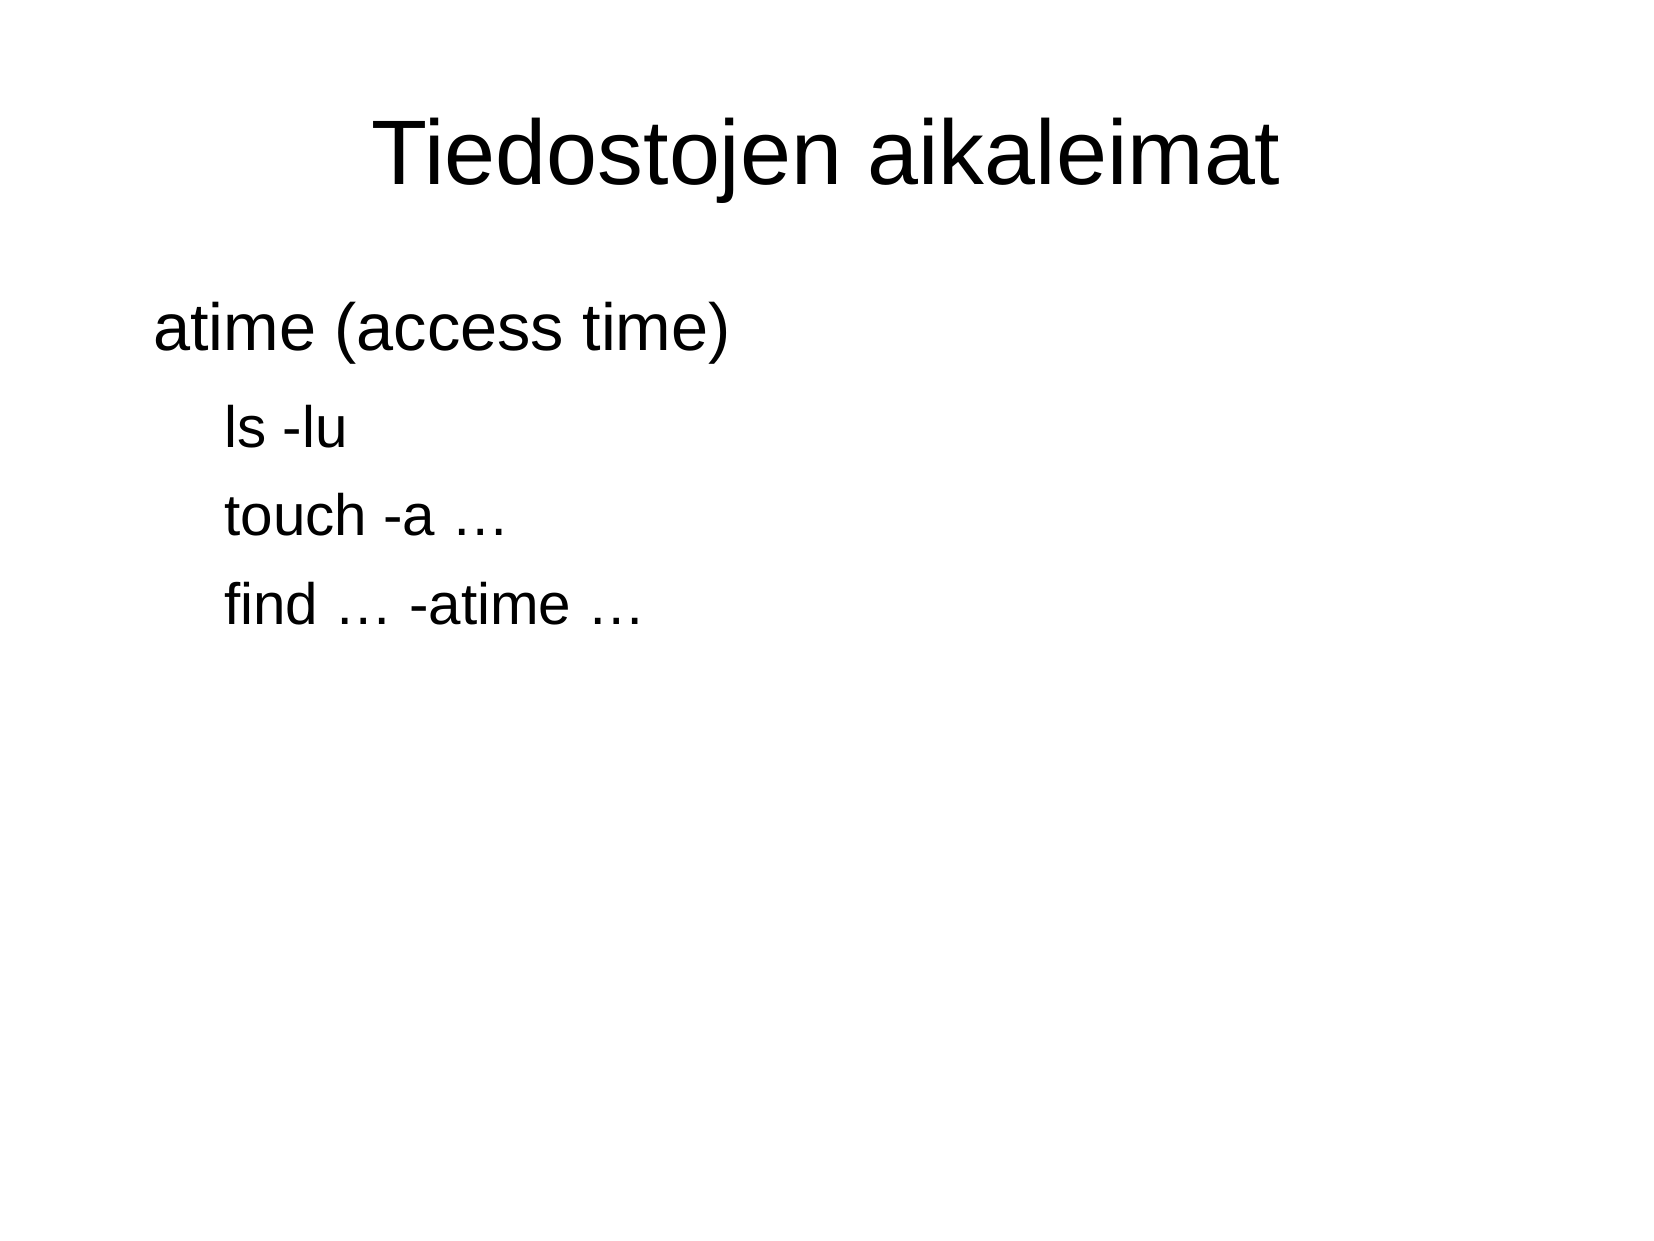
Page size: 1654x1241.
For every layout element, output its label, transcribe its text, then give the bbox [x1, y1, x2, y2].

title Tiedostojen aikaleimat [82, 49, 1571, 257]
list atime (access time) ls -lu touch -a … find … -atime … [82, 290, 1571, 1010]
